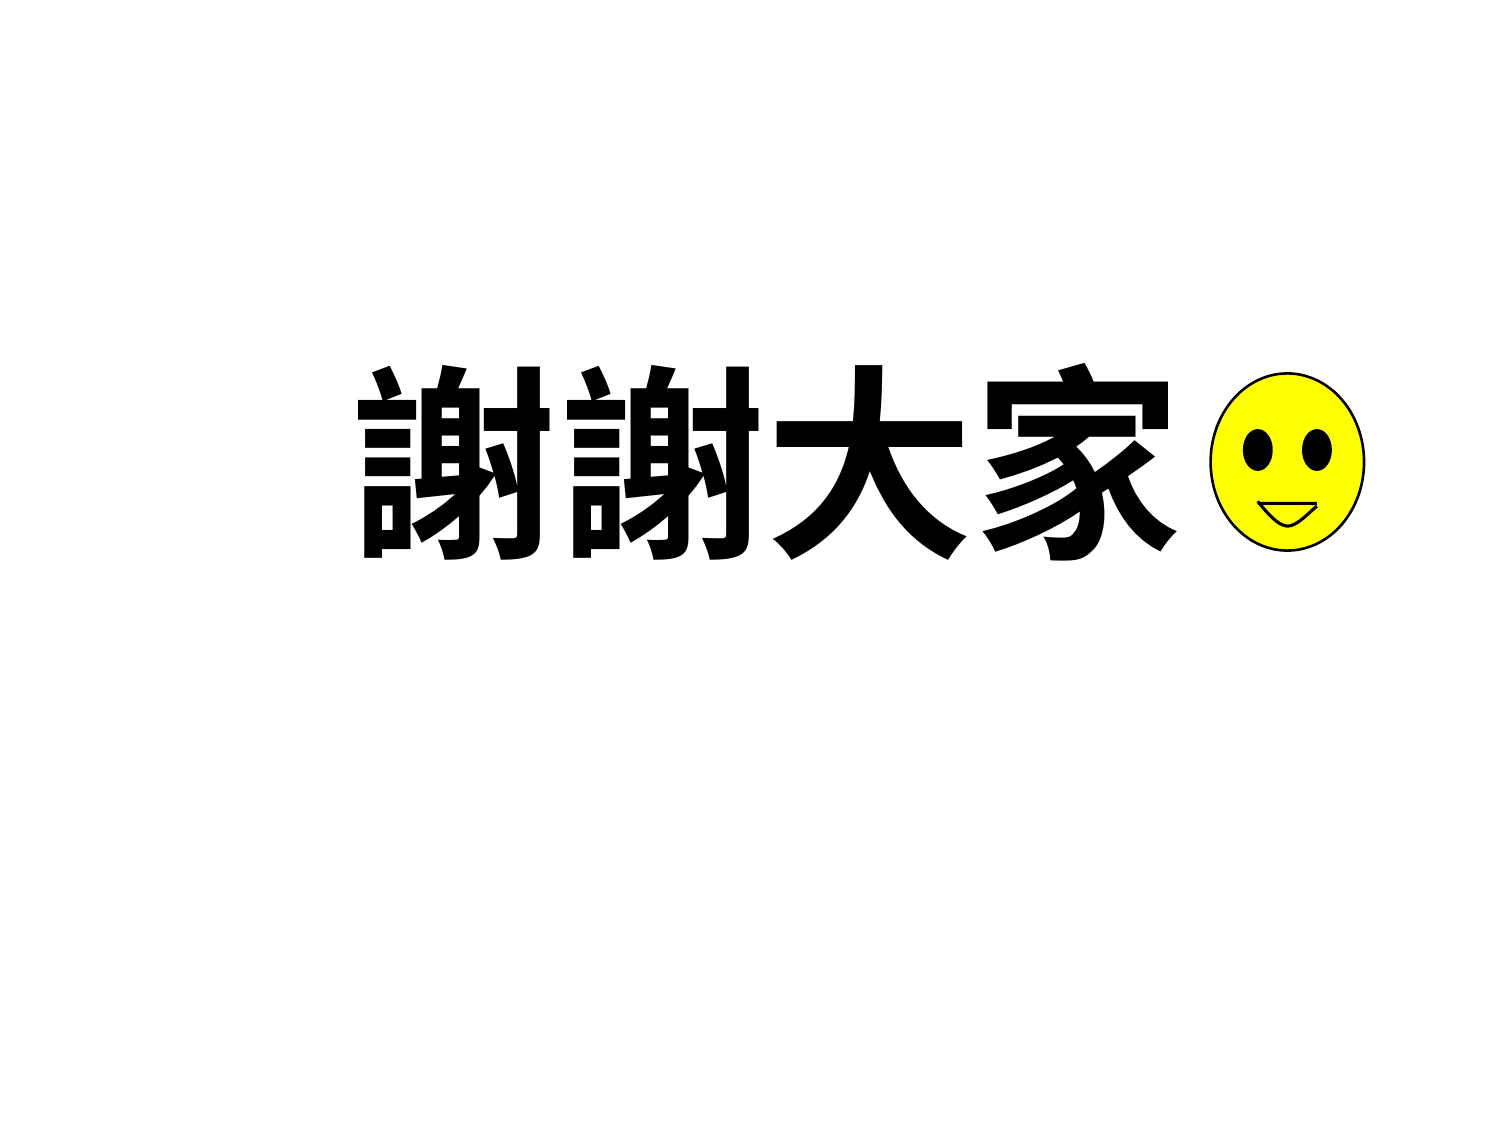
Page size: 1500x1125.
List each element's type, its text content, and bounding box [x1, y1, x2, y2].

text_box [1210, 373, 1365, 551]
list 謝謝大家! [277, 326, 1272, 662]
